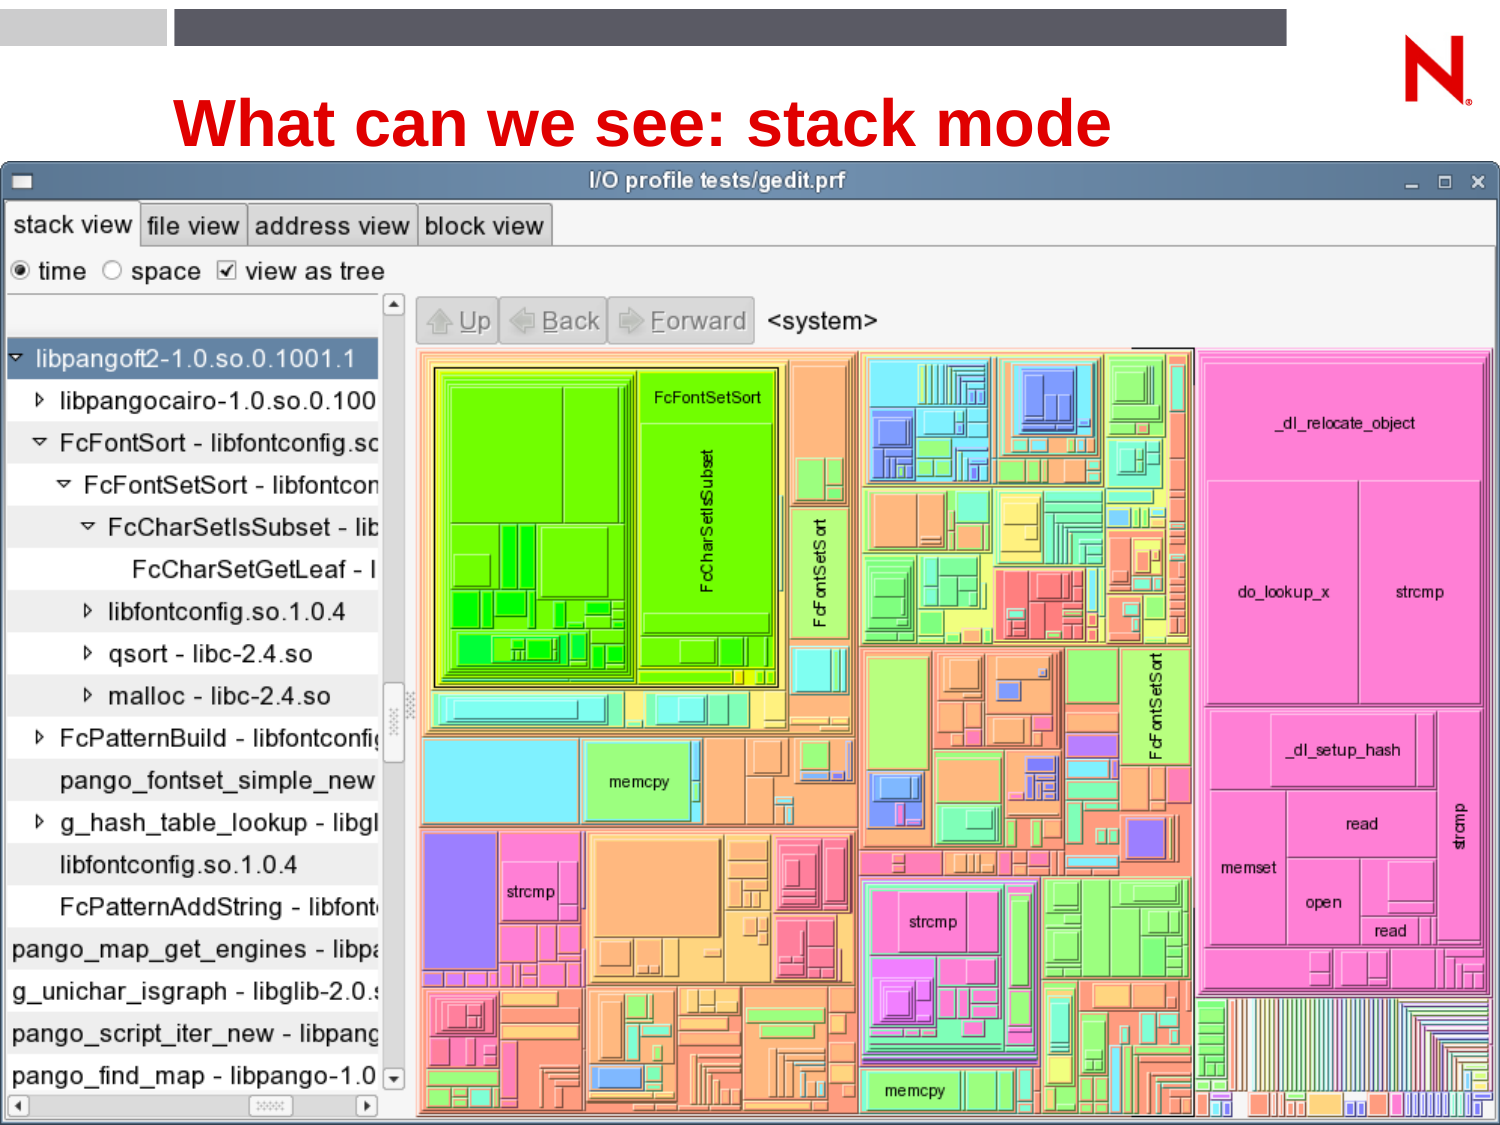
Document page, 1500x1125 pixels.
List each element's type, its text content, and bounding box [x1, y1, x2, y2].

picture [1403, 32, 1473, 107]
title What can we see: stack mode [173, 41, 1395, 161]
picture [0, 161, 1500, 1125]
